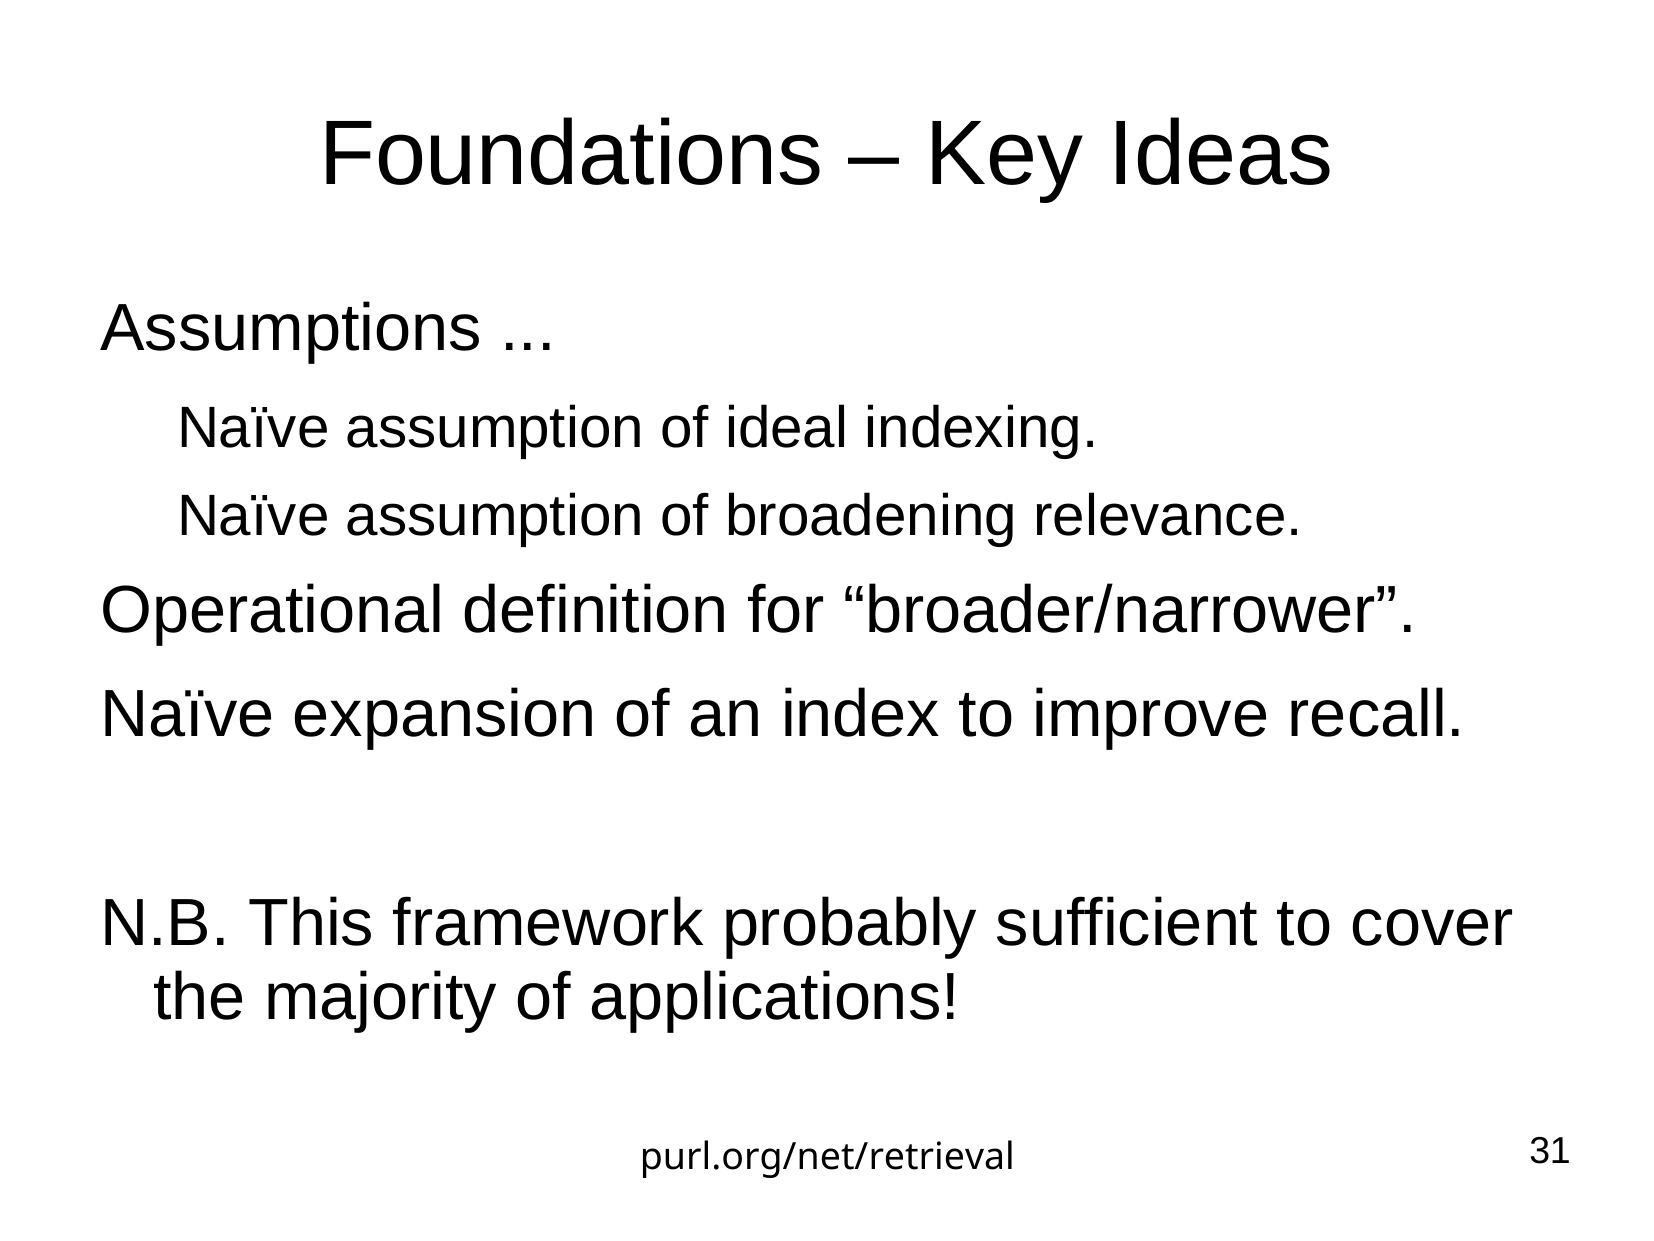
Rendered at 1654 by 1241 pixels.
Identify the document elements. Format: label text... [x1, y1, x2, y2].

list Assumptions ... Naïve assumption of ideal indexing. Naïve assumption of broadening relevance. Operational definition for “broader/narrower”. Naïve expansion of an index to improve recall. N.B. This framework probably sufficient to cover the majority of applications! [82, 290, 1571, 1109]
title Foundations – Key Ideas [82, 49, 1571, 257]
